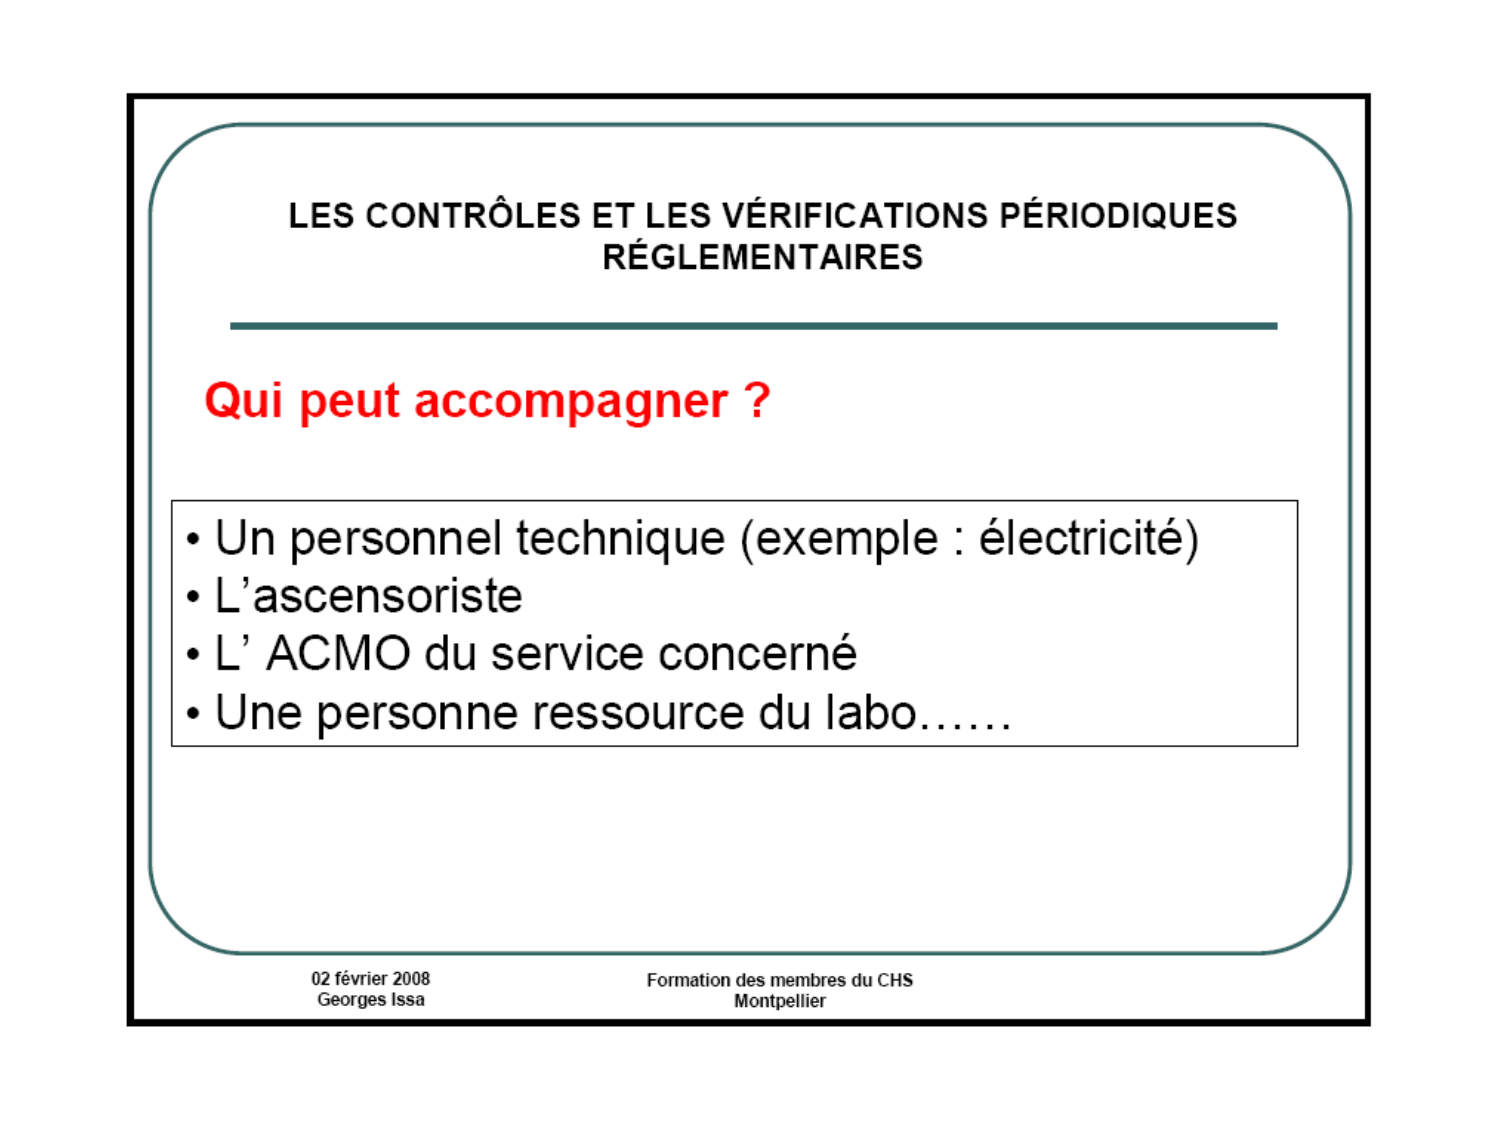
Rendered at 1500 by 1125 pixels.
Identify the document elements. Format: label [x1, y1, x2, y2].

picture [121, 86, 1379, 1038]
